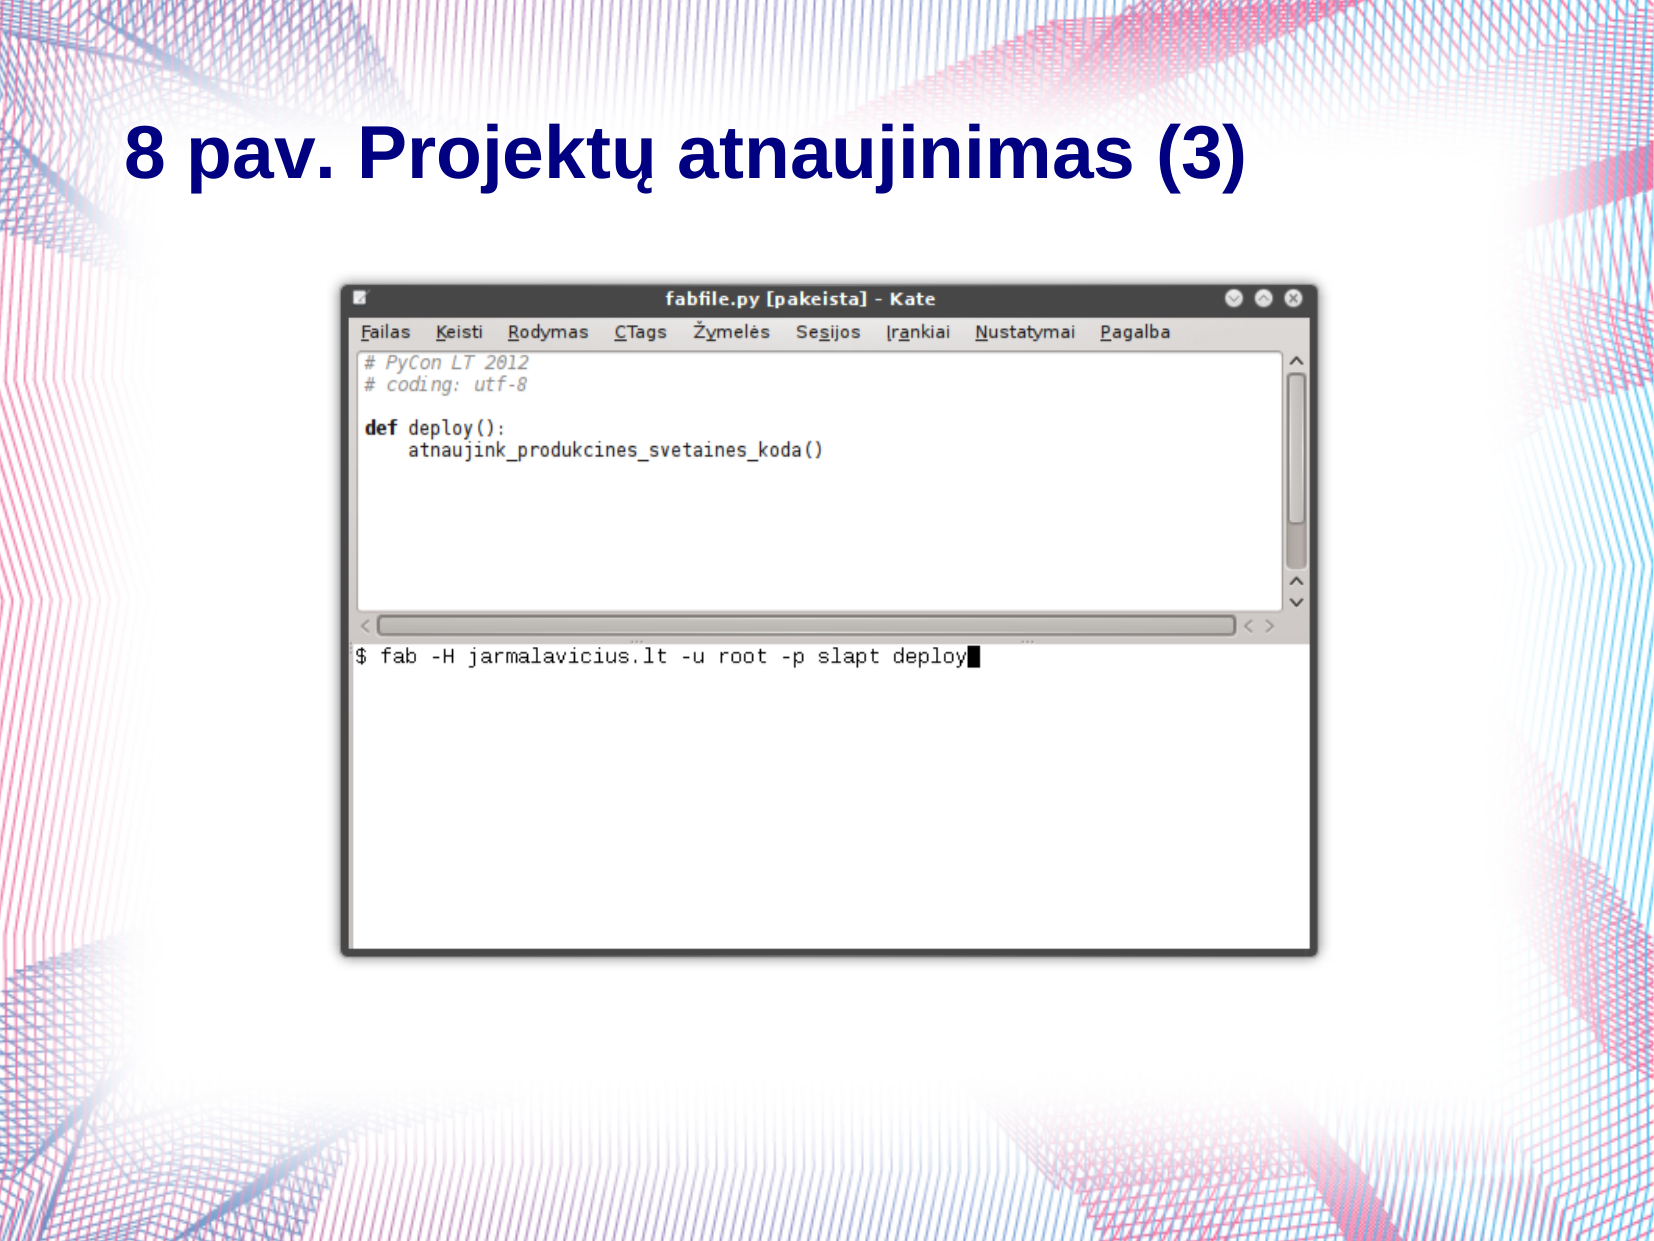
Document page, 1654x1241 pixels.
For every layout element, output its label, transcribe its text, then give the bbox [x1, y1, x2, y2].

title 8 pav. Projektų atnaujinimas (3) [82, 49, 1571, 257]
picture [0, 0, 1654, 1241]
